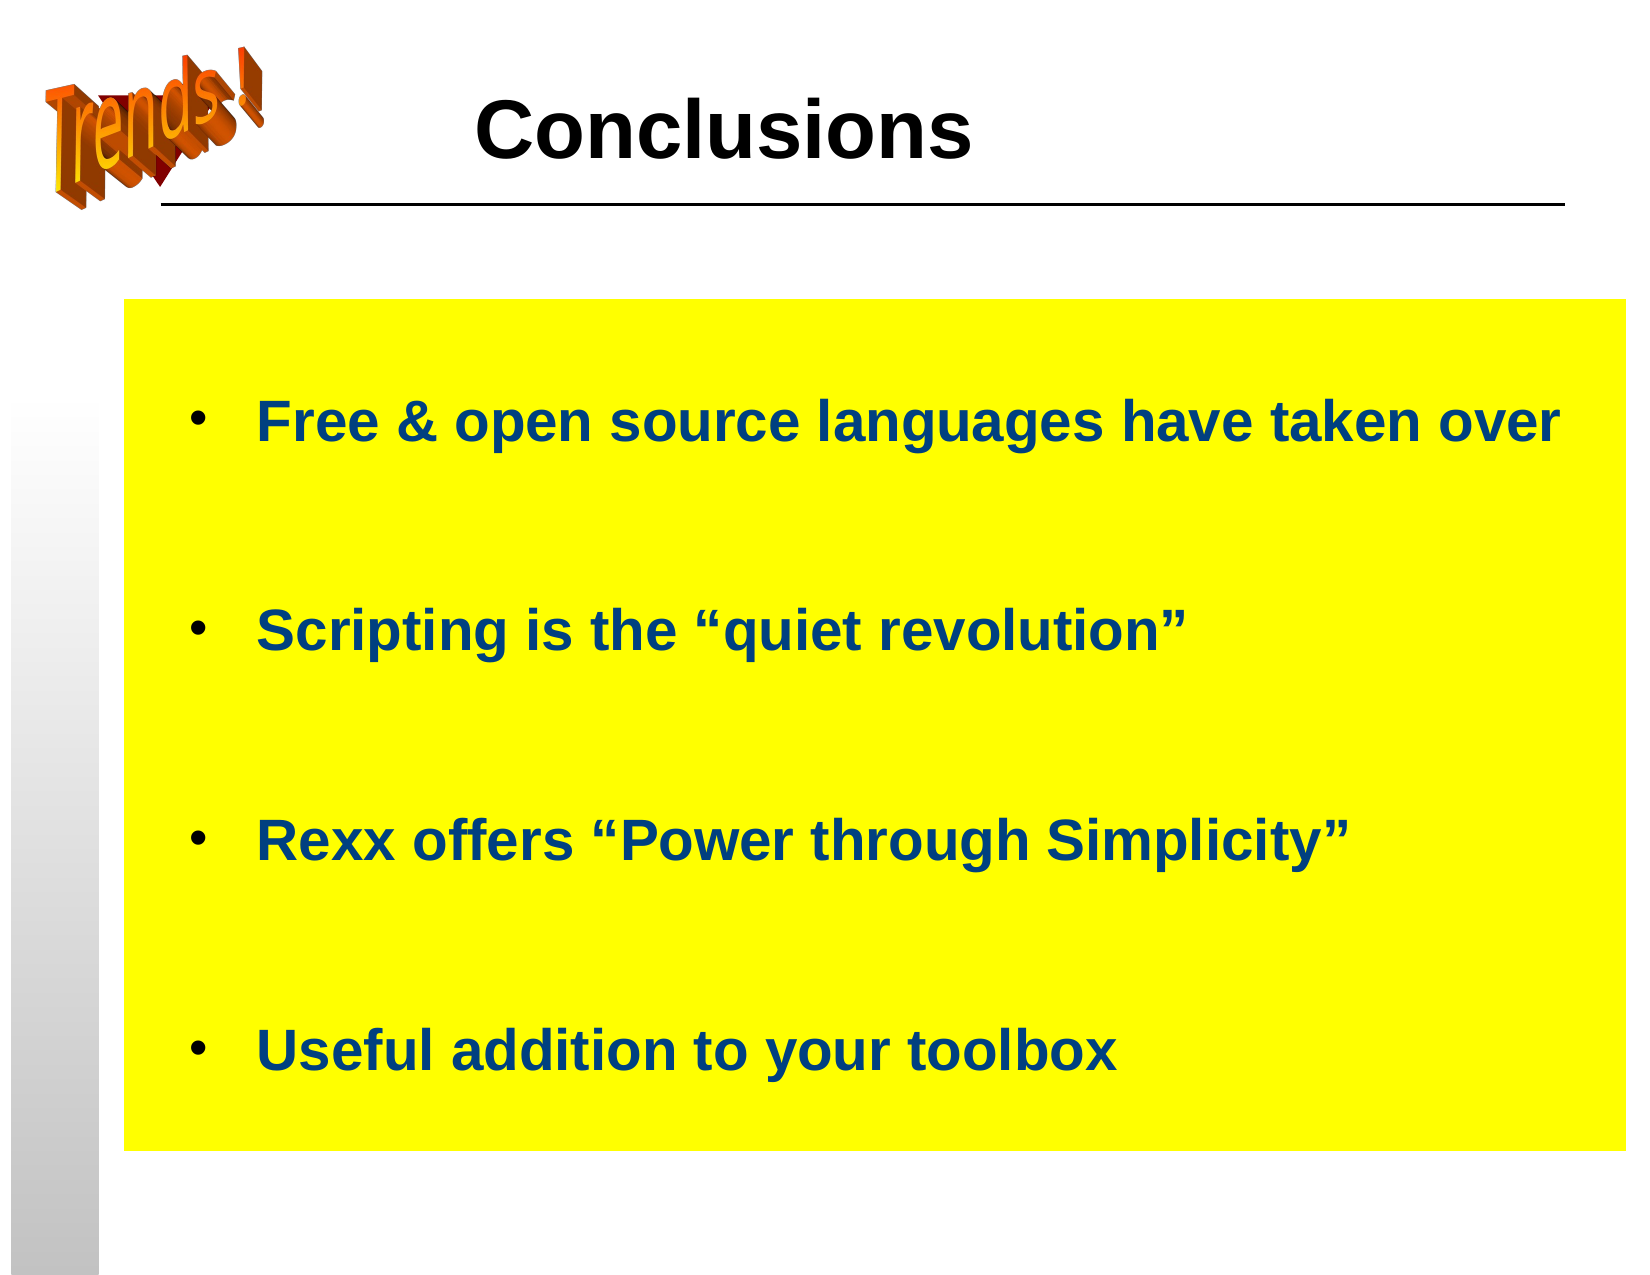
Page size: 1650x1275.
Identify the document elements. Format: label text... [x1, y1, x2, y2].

text_box [11, 396, 99, 1275]
text_box [125, 299, 1626, 1150]
text_box [98, 95, 128, 111]
text_box Conclusions [474, 74, 1138, 175]
text_box [156, 95, 163, 101]
text_box [153, 156, 173, 187]
text_box Free & open source languages have taken over Scripting is the “quiet revolution” Rexx offers “Power through Simplicity” Useful addition to your toolbox [174, 374, 1650, 1231]
text_box [176, 147, 182, 162]
